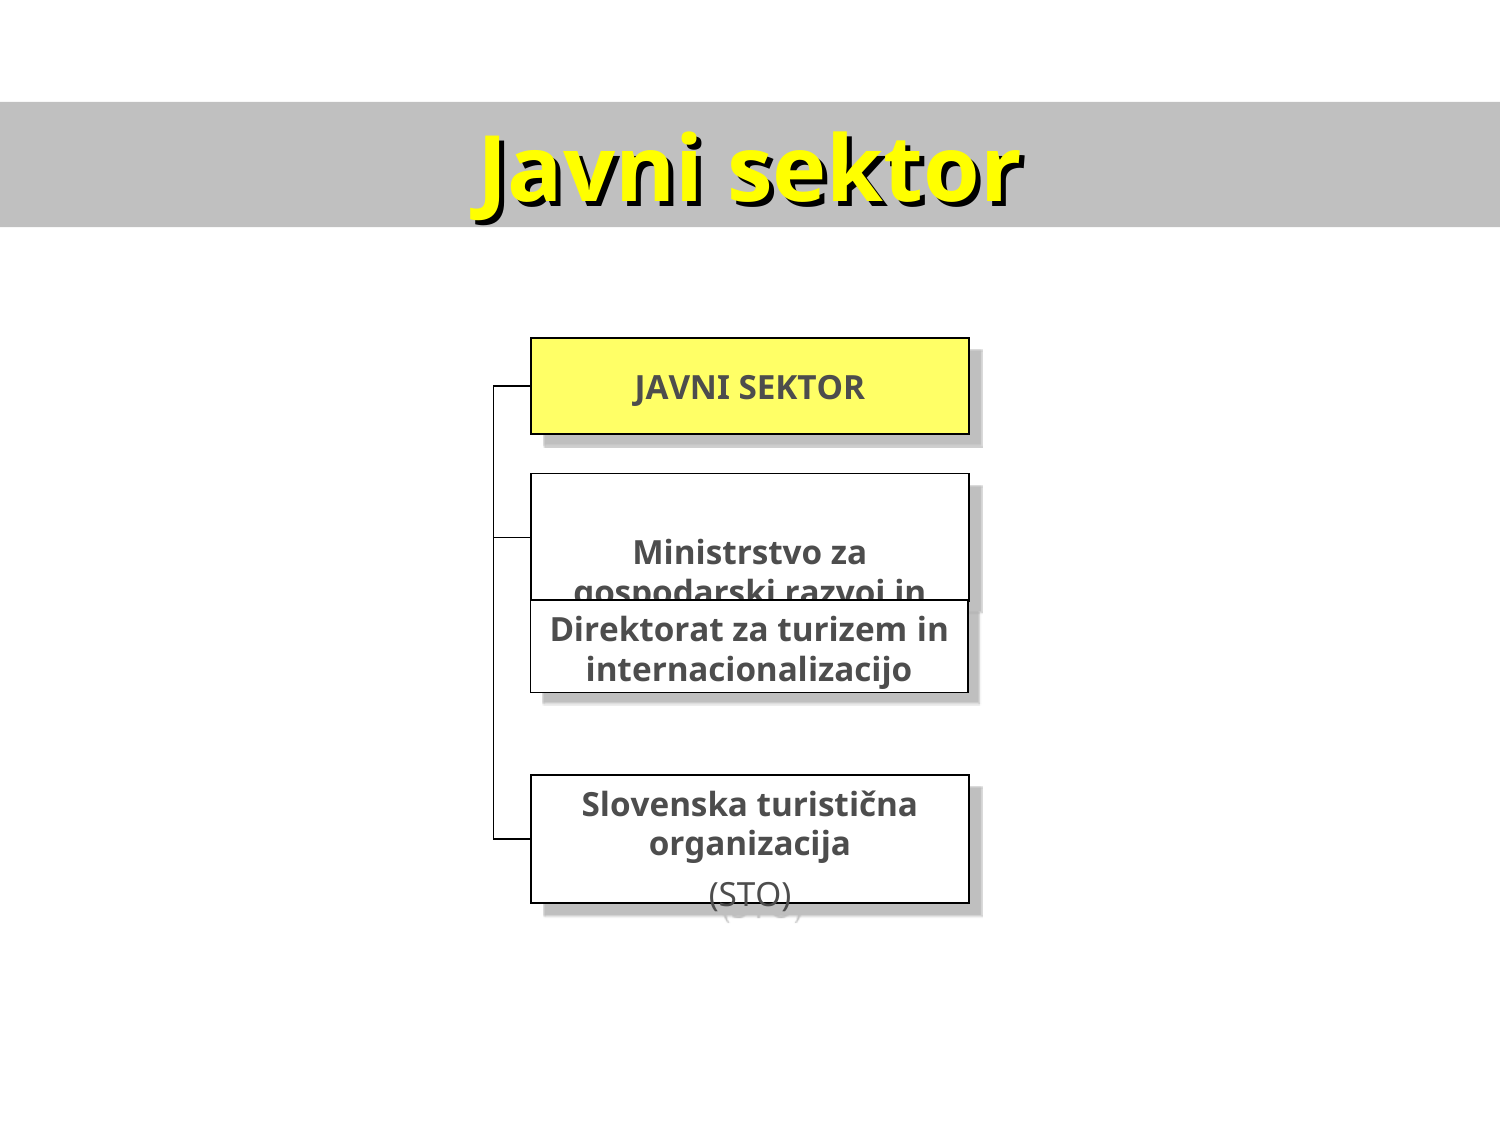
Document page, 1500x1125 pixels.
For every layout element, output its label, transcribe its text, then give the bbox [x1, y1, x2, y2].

text_box Direktorat za turizem in internacionalizacijo [530, 600, 968, 693]
text_box Ministrstvo za gospodarski razvoj in tehnologijo ‏ [531, 473, 969, 602]
text_box JAVNI SEKTOR [531, 337, 969, 434]
text_box Javni sektor [0, 101, 1500, 228]
text_box Slovenska turistična organizacija (STO)‏ [531, 774, 969, 903]
